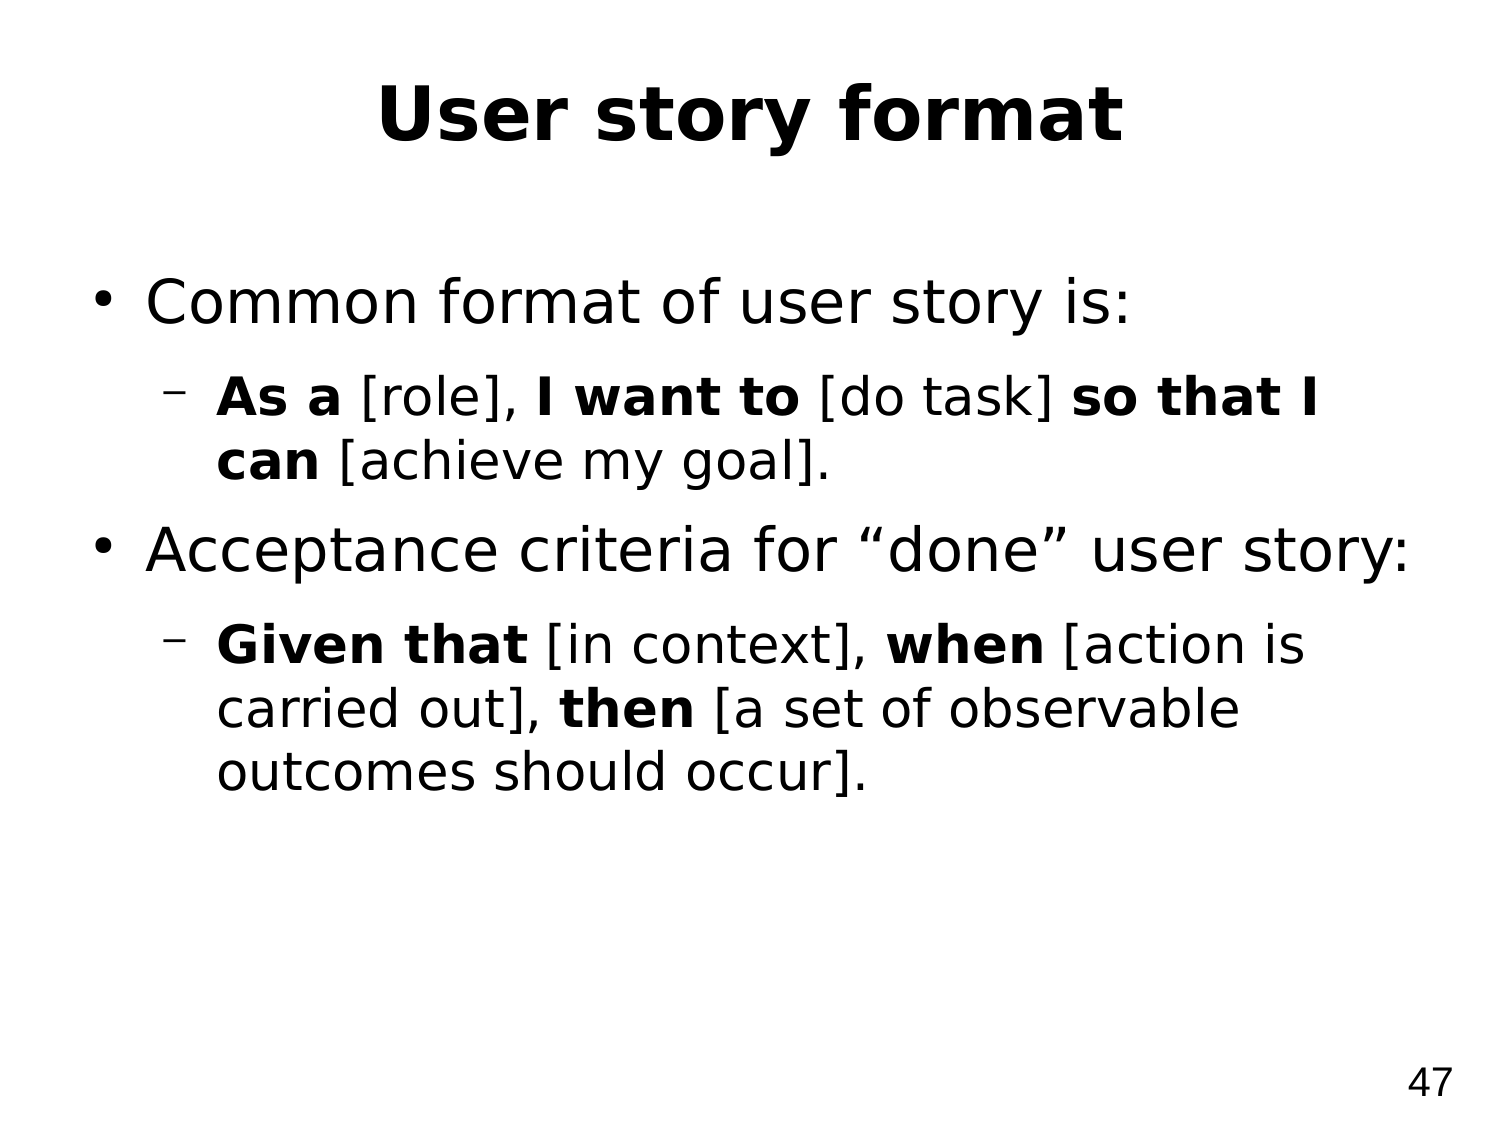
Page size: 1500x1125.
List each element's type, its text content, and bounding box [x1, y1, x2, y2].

title User story format [75, 44, 1425, 177]
list Common format of user story is: As a [role], I want to [do task] so that I can [achieve my goal]. Acceptance criteria for “done” user story: Given that [in context], when [action is carried out], then [a set of observable outcomes should occur]. [75, 263, 1425, 916]
